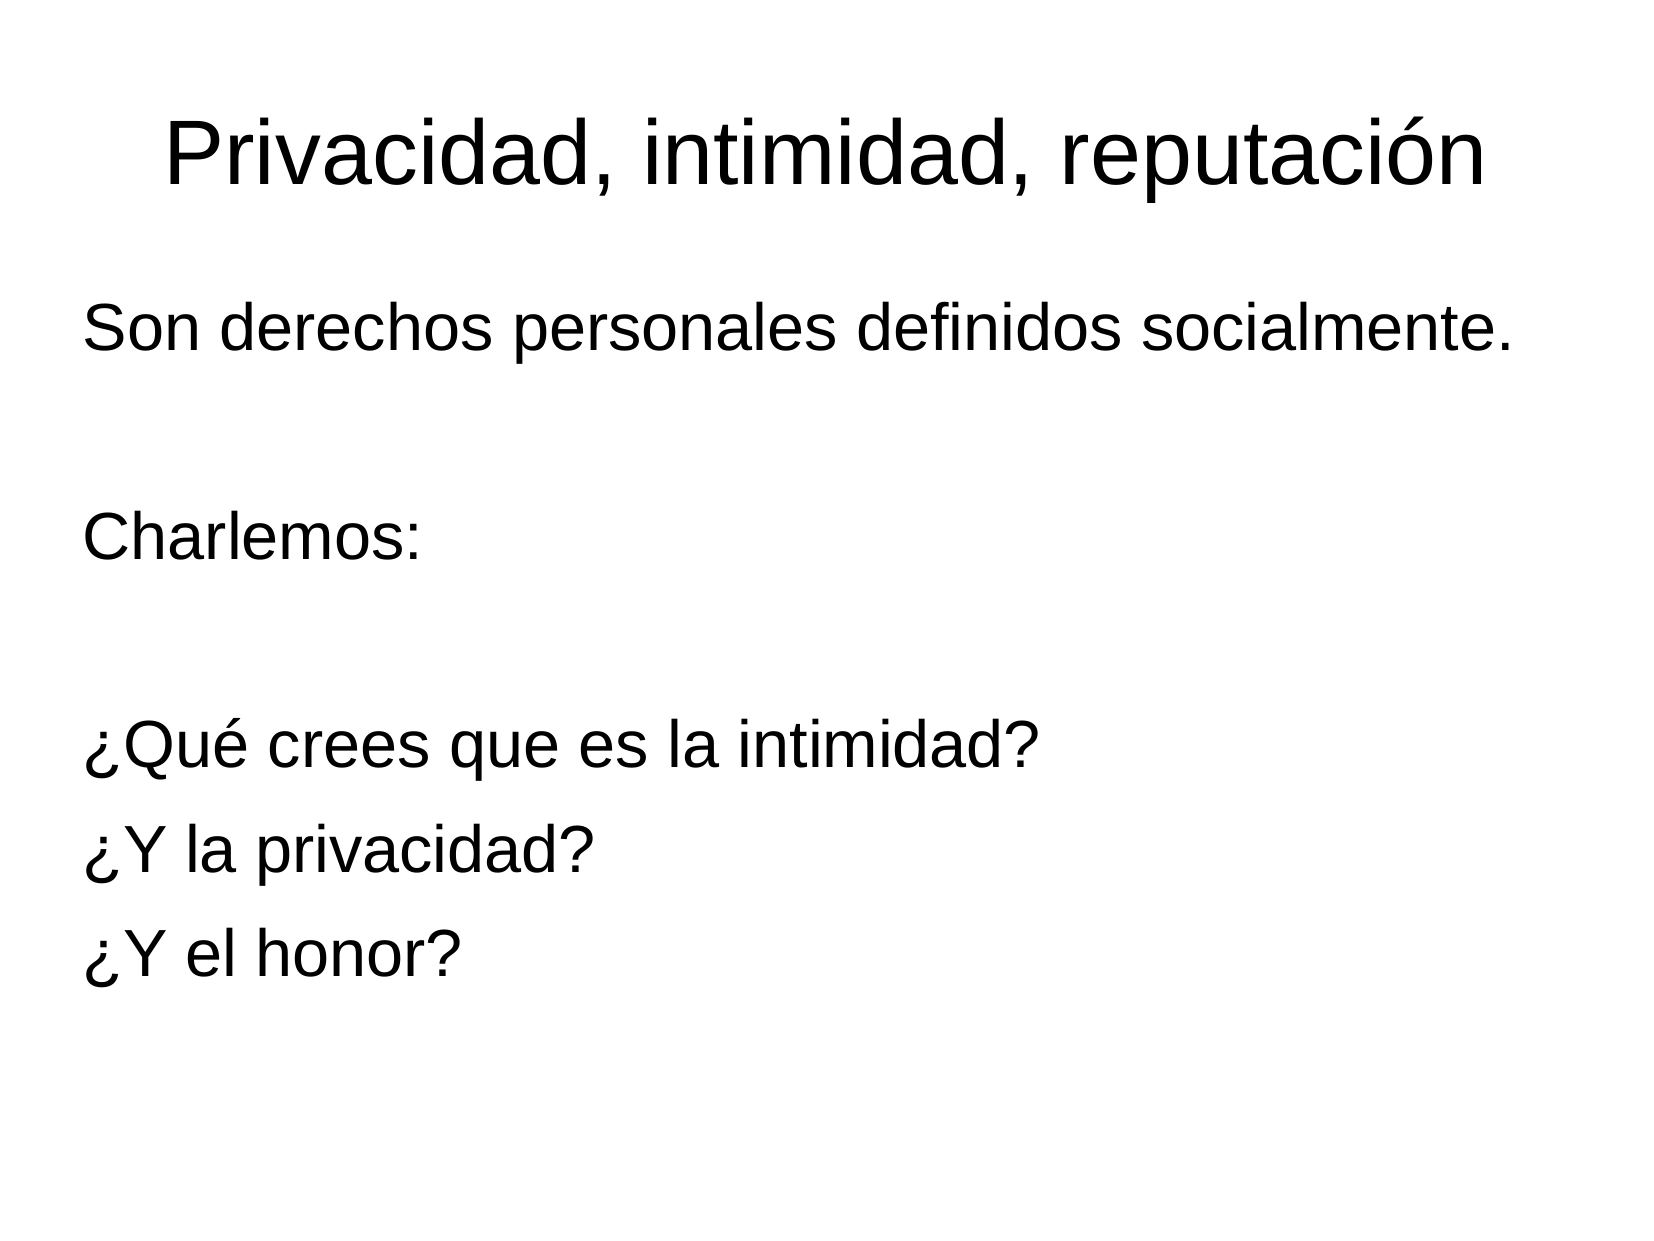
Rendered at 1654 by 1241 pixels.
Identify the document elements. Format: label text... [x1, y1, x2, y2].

title Privacidad, intimidad, reputación [82, 49, 1571, 257]
list Son derechos personales definidos socialmente. Charlemos: ¿Qué crees que es la intimidad? ¿Y la privacidad? ¿Y el honor? [82, 290, 1538, 1010]
